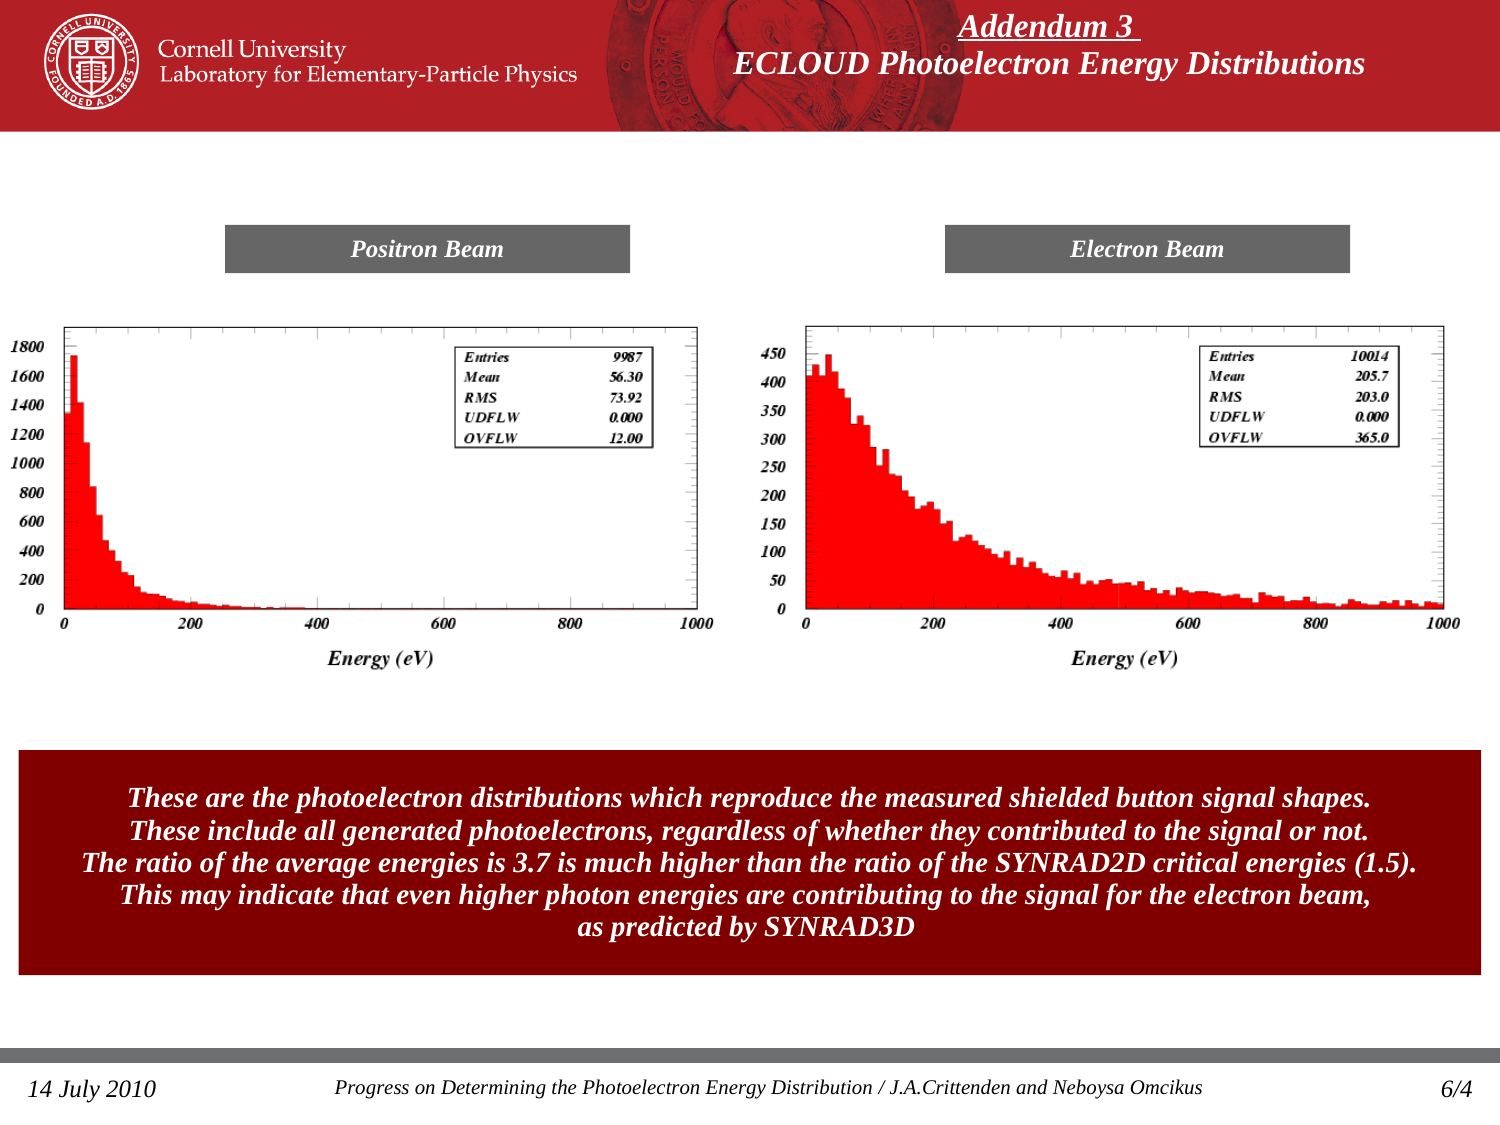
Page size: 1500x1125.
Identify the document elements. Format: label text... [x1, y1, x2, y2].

text_box Addendum 3 ECLOUD Photoelectron Energy Distributions [599, 0, 1500, 211]
picture [750, 317, 1471, 676]
picture [0, 0, 599, 132]
picture [1, 317, 722, 676]
text_box These are the photoelectron distributions which reproduce the measured shielded button signal shapes. These include all generated photoelectrons, regardless of whether they contributed to the signal or not. The ratio of the average energies is 3.7 is much higher than the ratio of the SYNRAD2D critical energies (1.5). This may indicate that even higher photon energies are contributing to the signal for the electron beam, as predicted by SYNRAD3D [18, 750, 1482, 976]
text_box Electron Beam [945, 224, 1351, 274]
text_box Positron Beam [225, 224, 631, 274]
